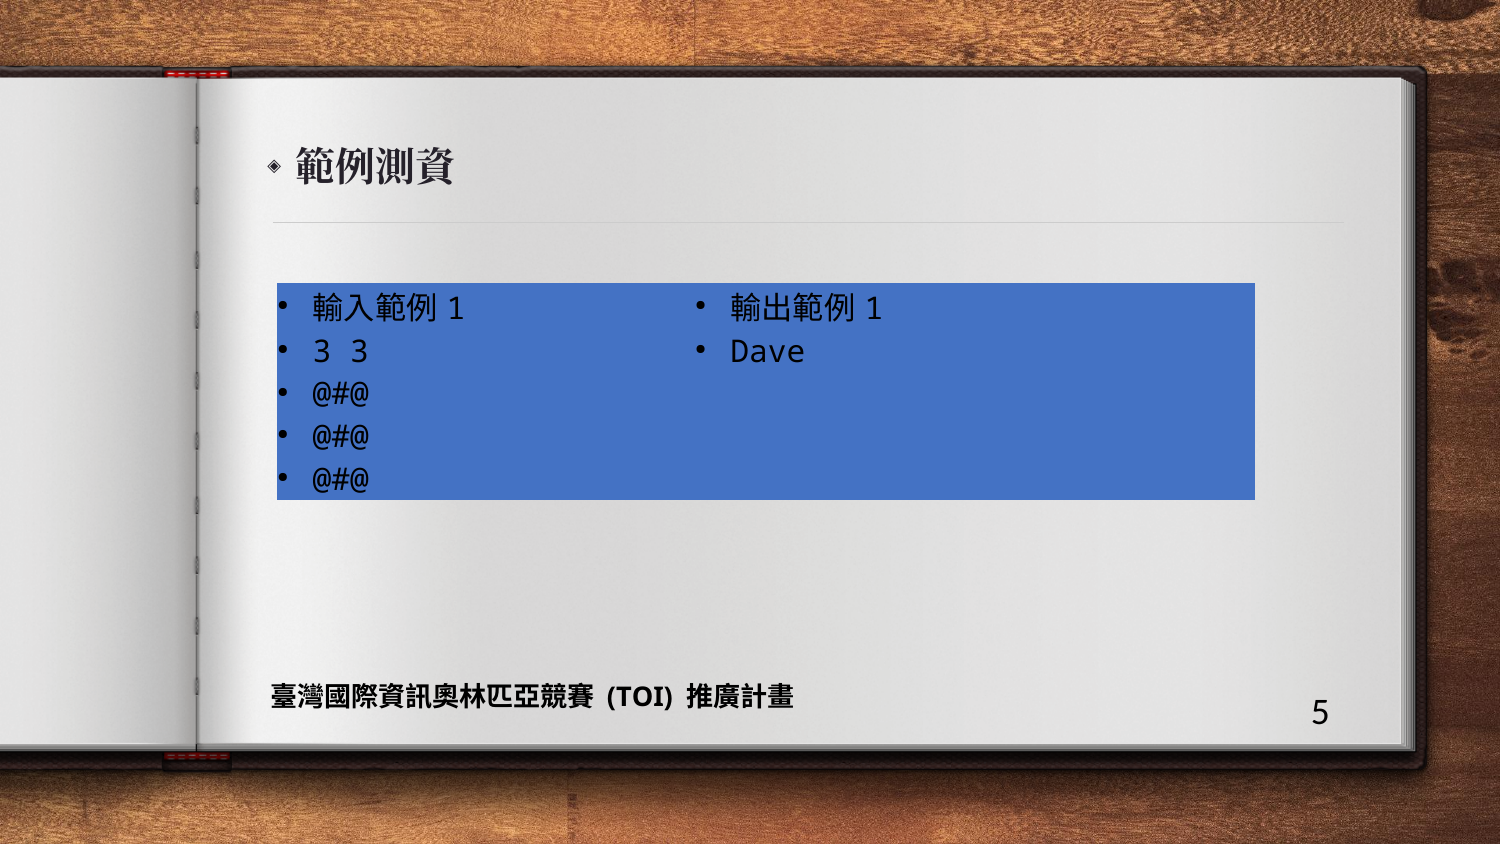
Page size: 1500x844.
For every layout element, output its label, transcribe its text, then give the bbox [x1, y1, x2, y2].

table_header 輸入範例1 3 3 @#@ @#@ @#@ [277, 283, 695, 500]
text_box [1295, 672, 1386, 737]
list 範例測資 [252, 126, 1194, 205]
table_header 輸出範例1 Dave [695, 283, 1255, 500]
